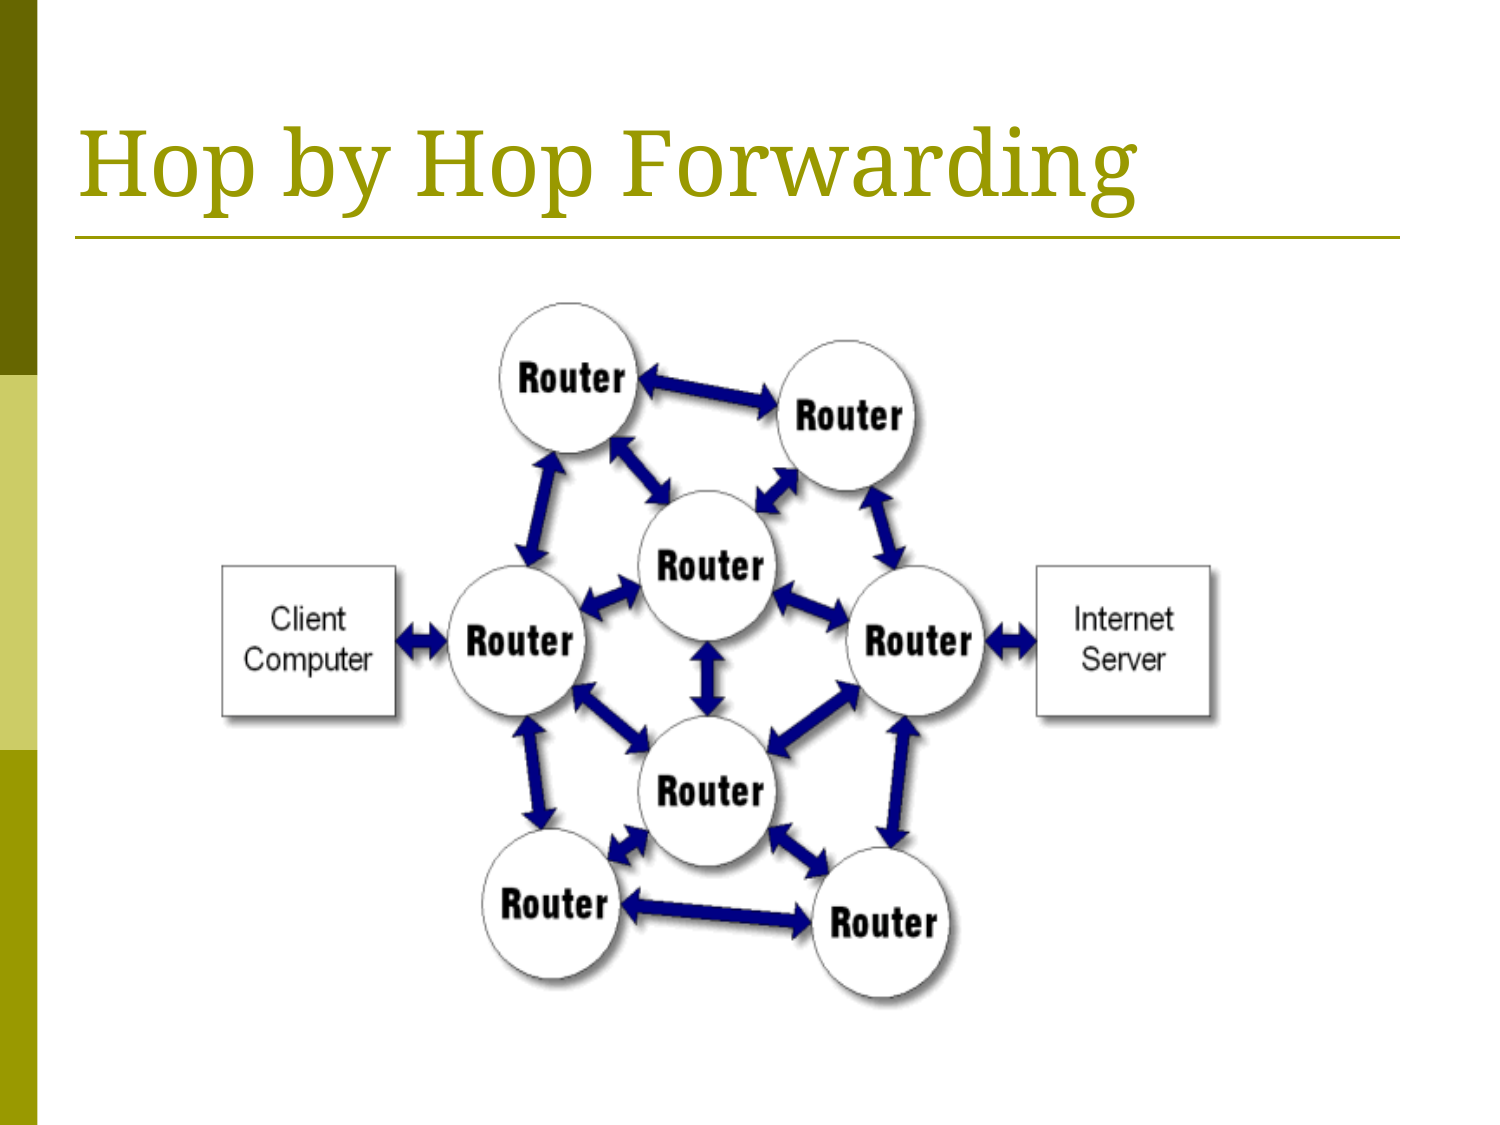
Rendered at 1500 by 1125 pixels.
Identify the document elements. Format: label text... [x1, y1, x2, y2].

title Hop by Hop Forwarding [62, 43, 1338, 225]
picture [220, 301, 1225, 1014]
